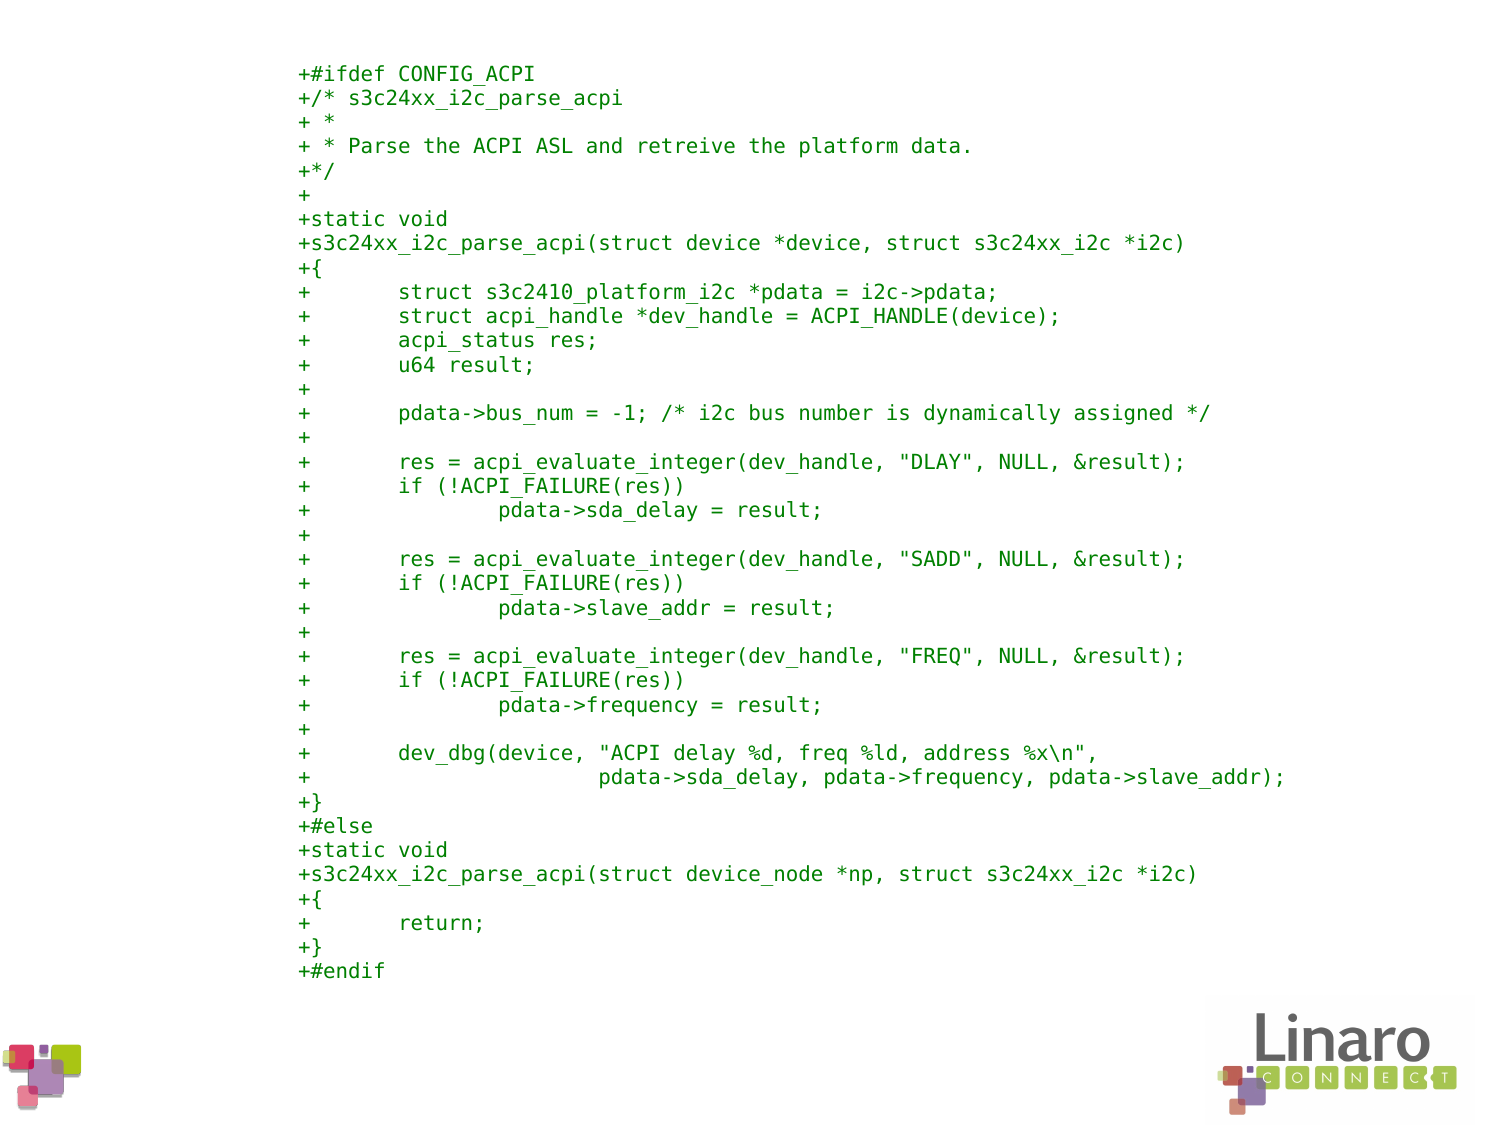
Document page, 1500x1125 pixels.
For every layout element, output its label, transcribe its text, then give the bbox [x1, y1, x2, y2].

text_box +#ifdef CONFIG_ACPI +/* s3c24xx_i2c_parse_acpi + * + * Parse the ACPI ASL and retreive the platform data. +*/ + +static void +s3c24xx_i2c_parse_acpi(struct device *device, struct s3c24xx_i2c *i2c) +{ + struct s3c2410_platform_i2c *pdata = i2c->pdata; + struct acpi_handle *dev_handle = ACPI_HANDLE(device); + acpi_status res; + u64 result; + + pdata->bus_num = -1; /* i2c bus number is dynamically assigned */ + + res = acpi_evaluate_integer(dev_handle, "DLAY", NULL, &result); + if (!ACPI_FAILURE(res)) + pdata->sda_delay = result; + + res = acpi_evaluate_integer(dev_handle, "SADD", NULL, &result); + if (!ACPI_FAILURE(res)) + pdata->slave_addr = result; + + res = acpi_evaluate_integer(dev_handle, "FREQ", NULL, &result); + if (!ACPI_FAILURE(res)) + pdata->frequency = result; + + dev_dbg(device, "ACPI delay %d, freq %ld, address %x\n", + pdata->sda_delay, pdata->frequency, pdata->slave_addr); +} +#else +static void +s3c24xx_i2c_parse_acpi(struct device_node *np, struct s3c24xx_i2c *i2c) +{ + return; +} +#endif [283, 54, 1323, 992]
picture [1205, 995, 1475, 1125]
picture [0, 1041, 84, 1125]
